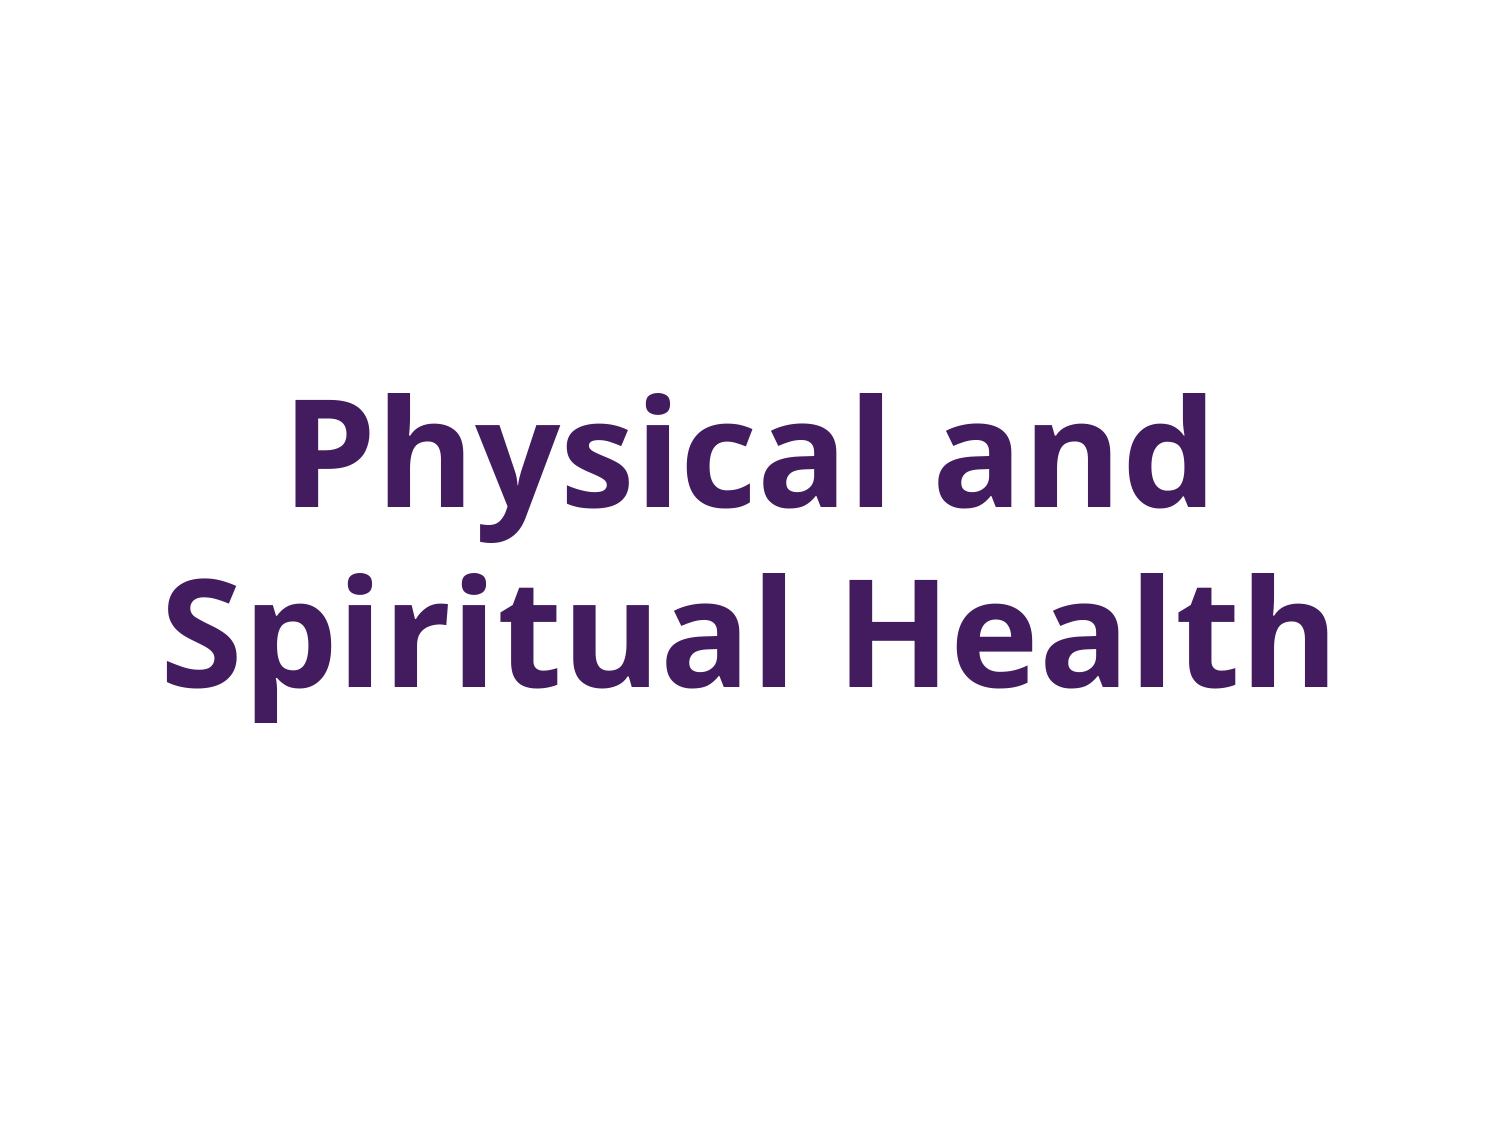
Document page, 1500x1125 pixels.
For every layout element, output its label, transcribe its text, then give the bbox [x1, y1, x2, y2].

title Physical and Spiritual Health [112, 349, 1388, 693]
